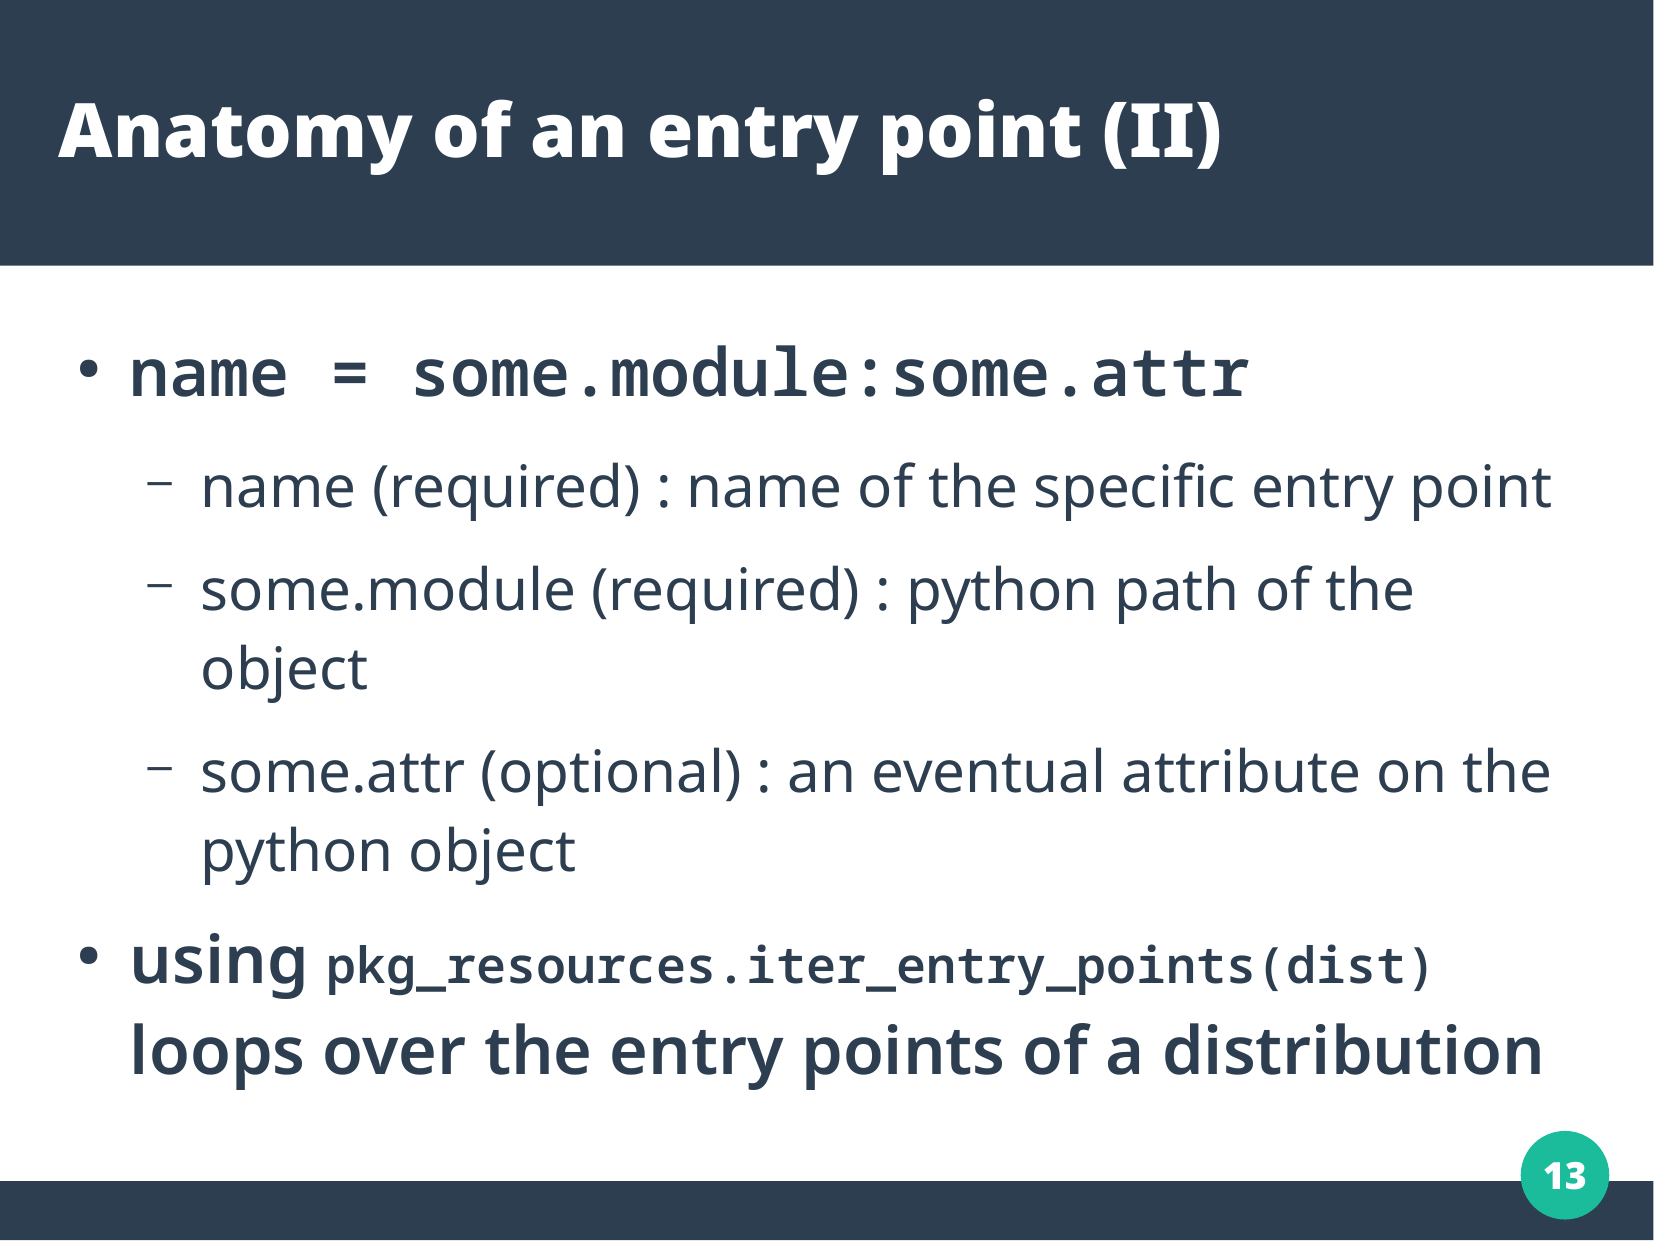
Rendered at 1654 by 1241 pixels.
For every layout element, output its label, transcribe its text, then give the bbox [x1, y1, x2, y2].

list name = some.module:some.attr name (required) : name of the specific entry point some.module (required) : python path of the object some.attr (optional) : an eventual attribute on the python object using pkg_resources.iter_entry_points(dist) loops over the entry points of a distribution [59, 324, 1595, 1152]
title Anatomy of an entry point (II) [59, 49, 1595, 207]
